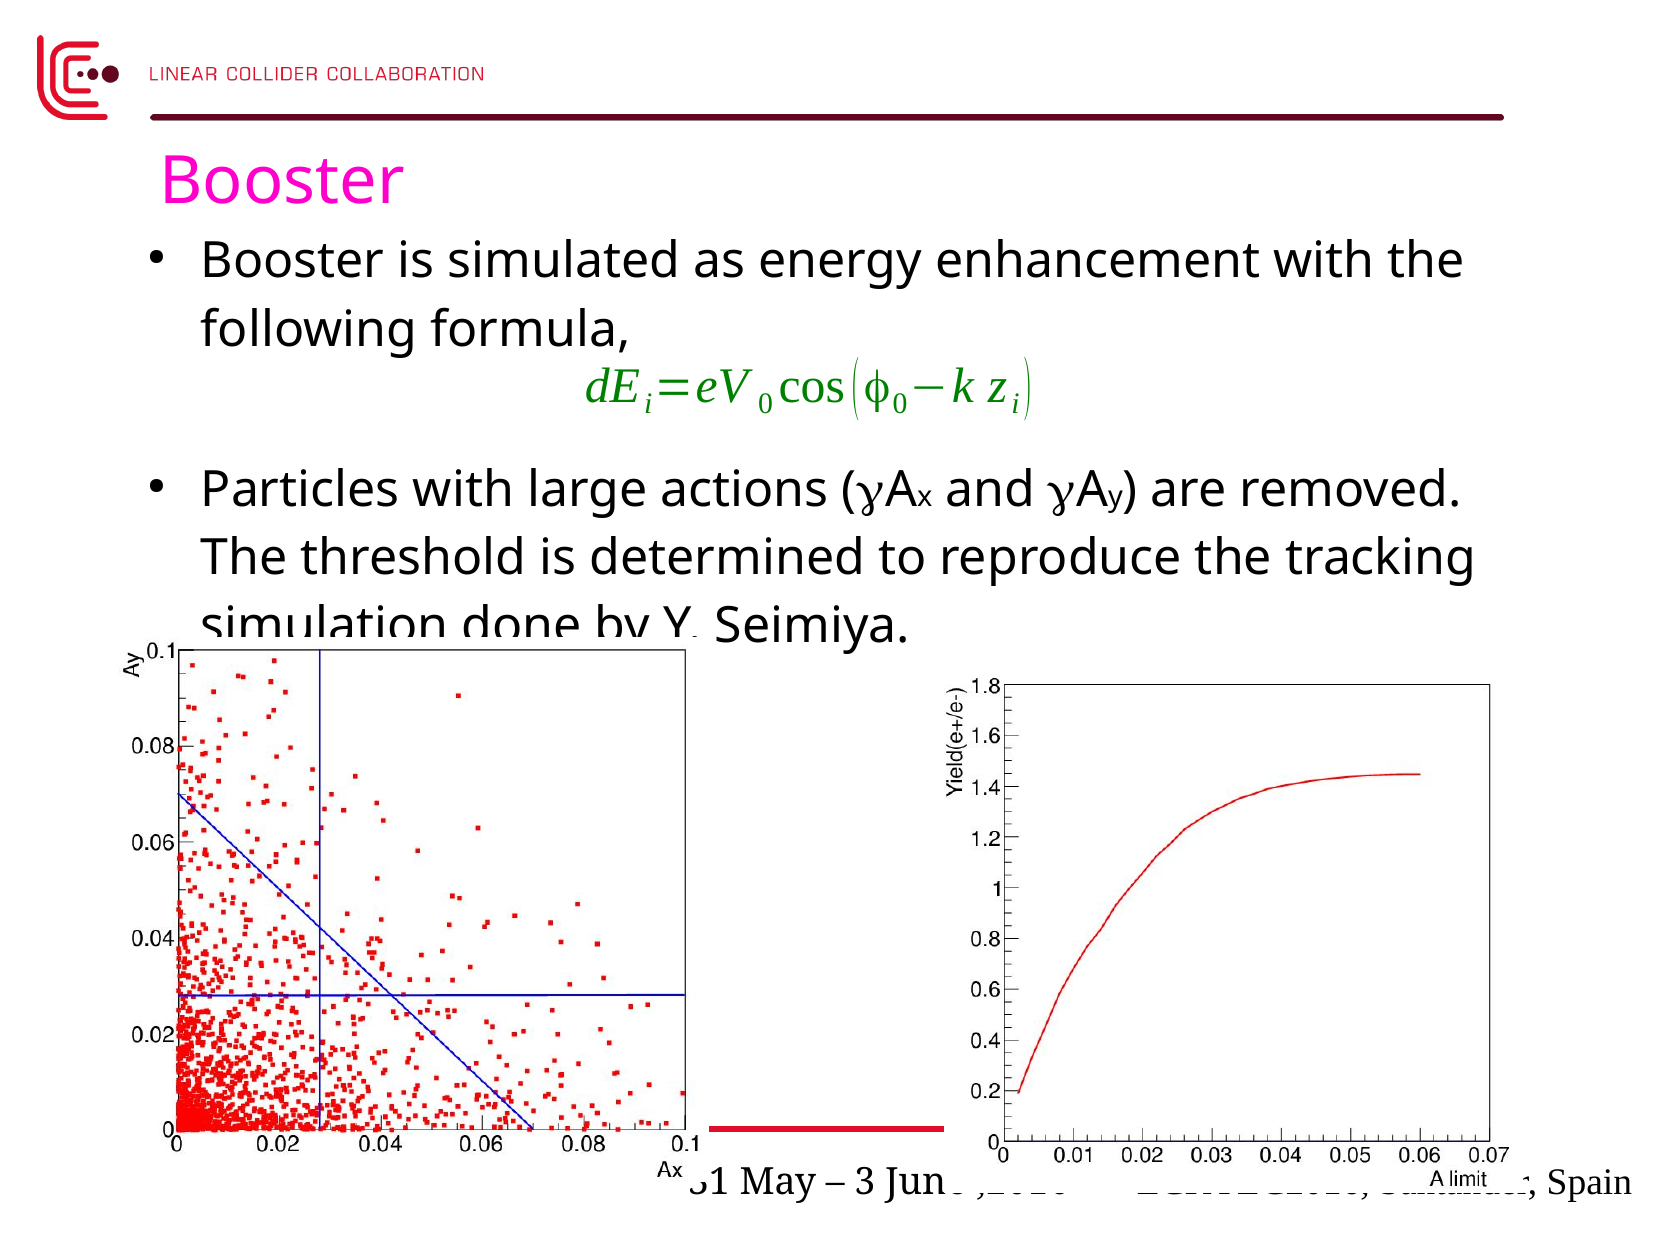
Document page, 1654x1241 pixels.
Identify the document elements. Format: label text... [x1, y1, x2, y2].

picture [37, 35, 483, 224]
picture [118, 637, 1523, 1193]
list Booster is simulated as energy enhancement with the following formula, Particles with large actions (gAx and gAy) are removed. The threshold is determined to reproduce the tracking simulation done by Y. Seimiya. [129, 224, 1518, 804]
title Booster [159, 59, 1548, 296]
chart [576, 354, 1040, 424]
